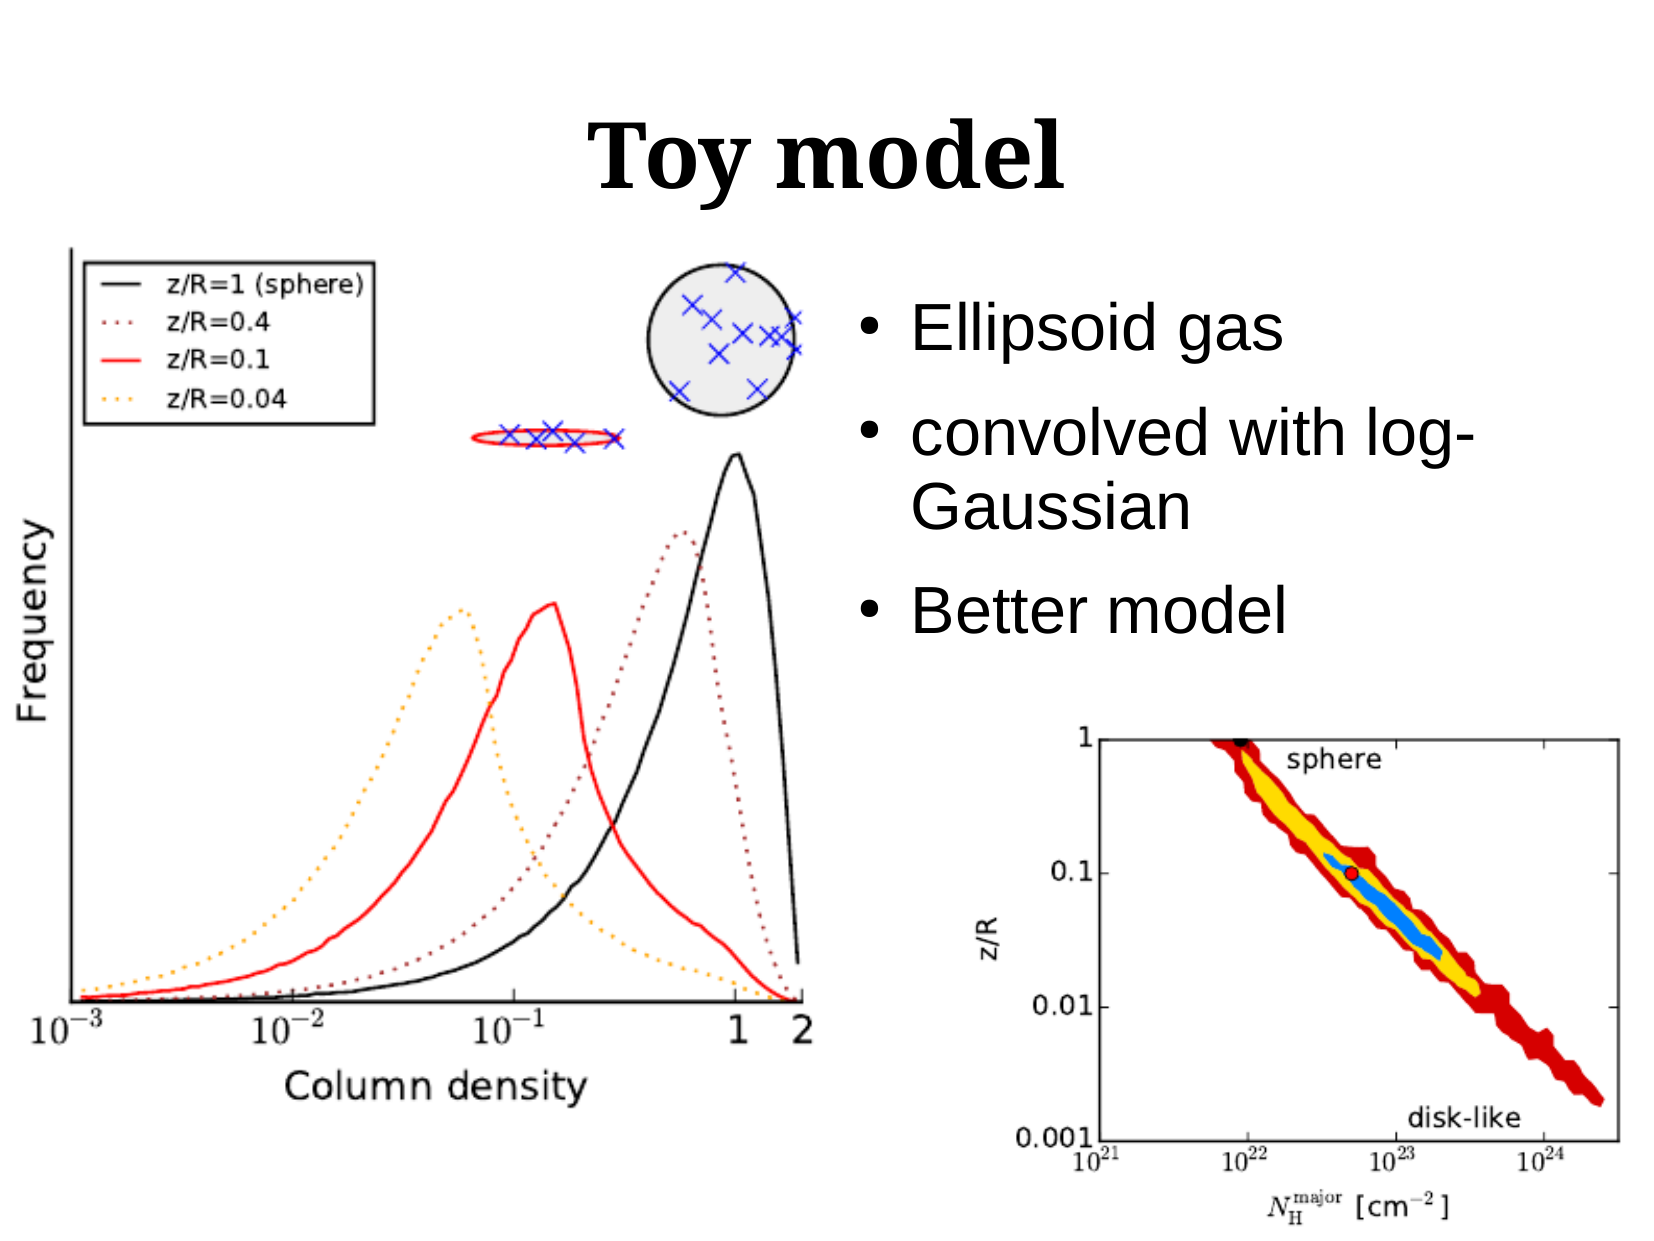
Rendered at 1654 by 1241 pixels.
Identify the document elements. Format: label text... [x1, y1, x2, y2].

picture [948, 700, 1654, 1241]
picture [0, 227, 856, 1126]
title Toy model [82, 49, 1571, 257]
list Ellipsoid gas convolved with log-Gaussian Better model [856, 290, 1571, 1010]
